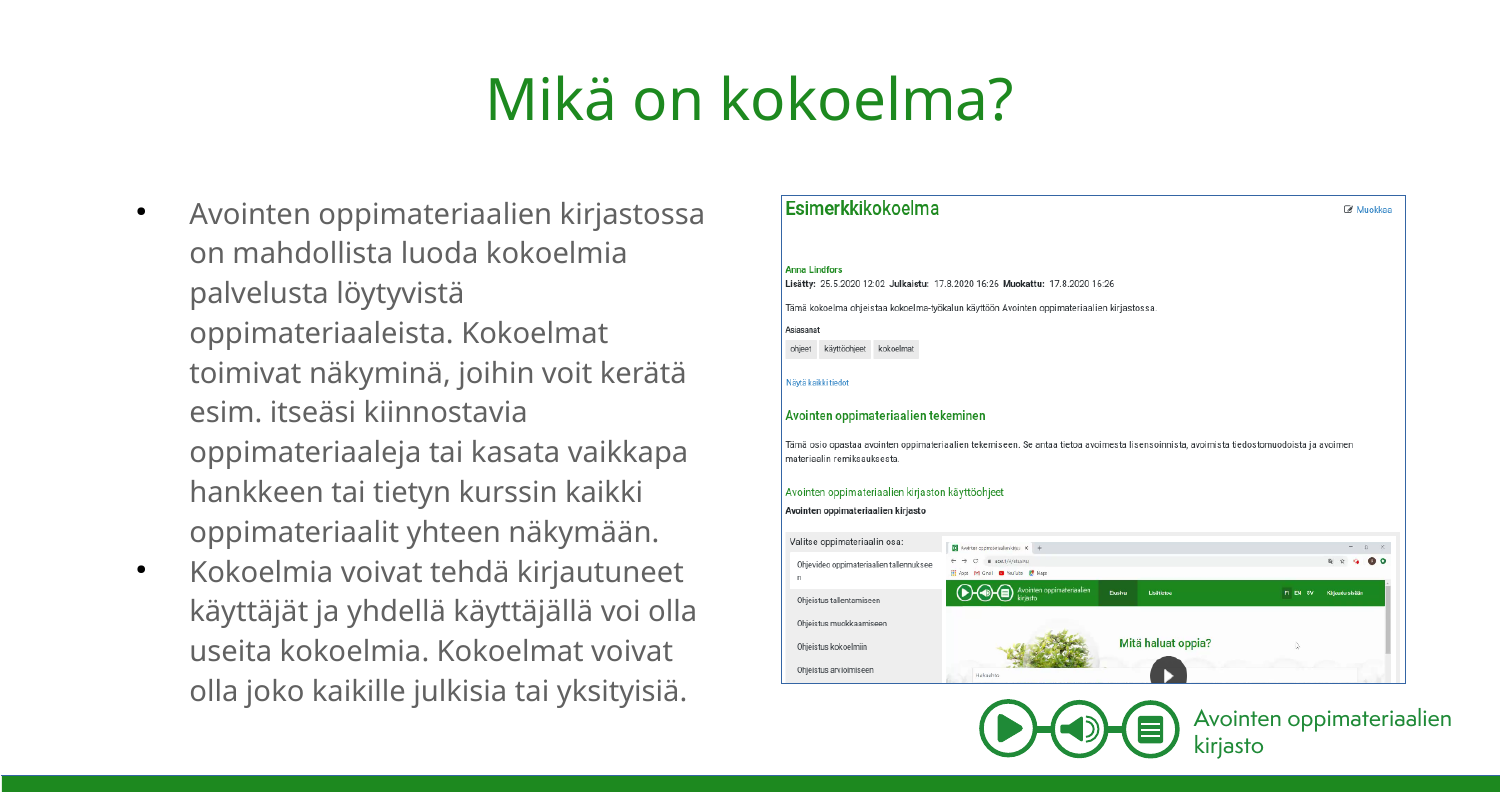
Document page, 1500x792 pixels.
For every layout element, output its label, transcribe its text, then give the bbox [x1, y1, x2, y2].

title Mikä on kokoelma? [75, 31, 1425, 164]
picture [781, 194, 1406, 684]
text_box Avointen oppimateriaalien kirjastossa on mahdollista luoda kokoelmia palvelusta löytyvistä oppimateriaaleista. Kokoelmat toimivat näkyminä, joihin voit kerätä esim. itseäsi kiinnostavia oppimateriaaleja tai kasata vaikkapa hankkeen tai tietyn kurssin kaikki oppimateriaalit yhteen näkymään. Kokoelmia voivat tehdä kirjautuneet käyttäjät ja yhdellä käyttäjällä voi olla useita kokoelmia. Kokoelmat voivat olla joko kaikille julkisia tai yksityisiä. [103, 185, 724, 628]
